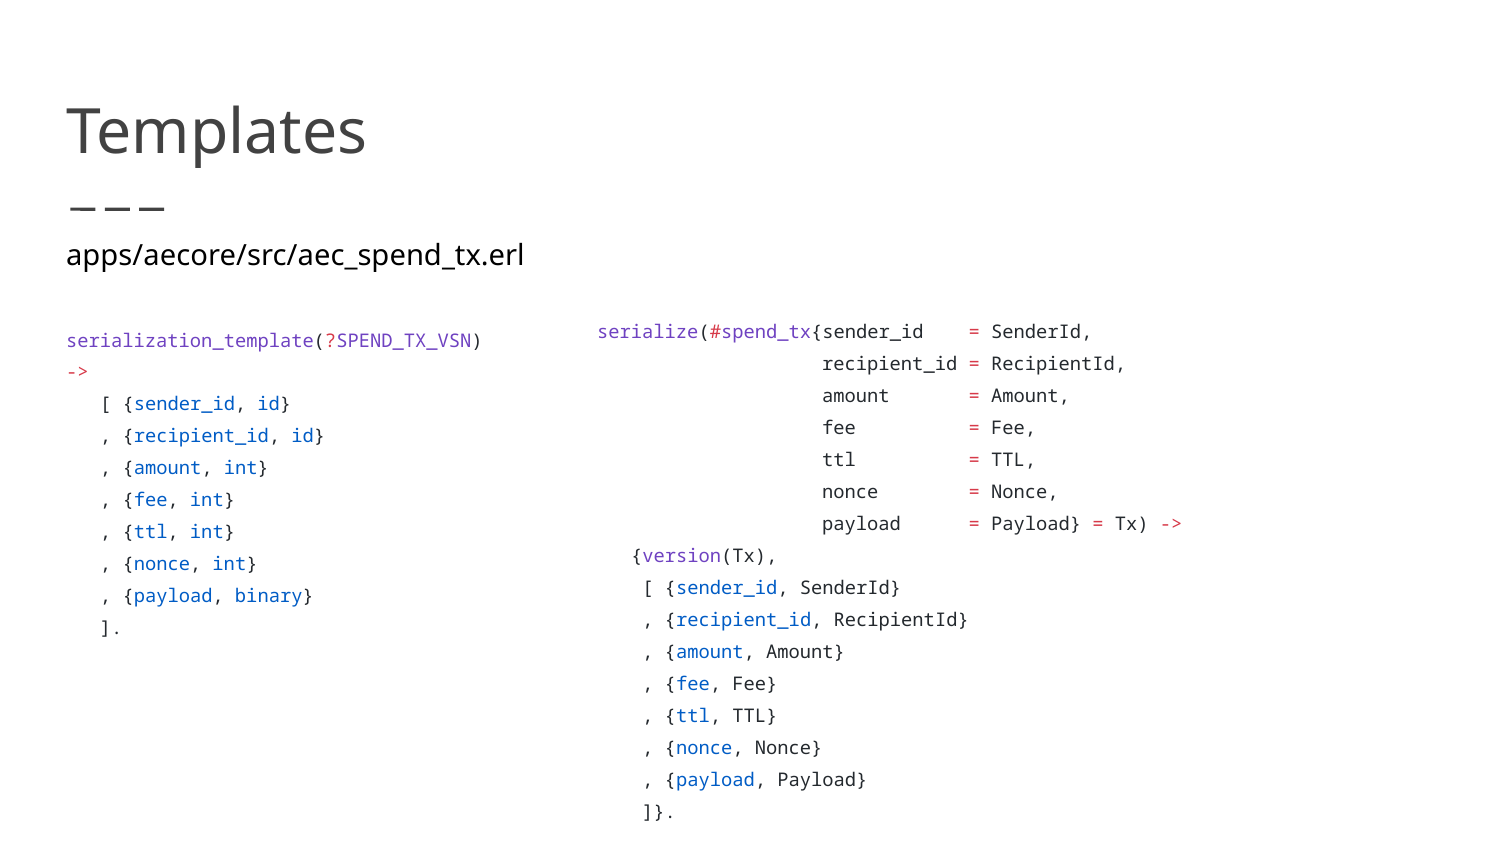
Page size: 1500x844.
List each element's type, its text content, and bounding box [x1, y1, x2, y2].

list serialization_template(?SPEND_TX_VSN) -> [ {sender_id, id} , {recipient_id, id} , {amount, int} , {fee, int} , {ttl, int} , {nonce, int} , {payload, binary} ]. [51, 304, 518, 813]
title Templates [51, 61, 1449, 182]
list serialize(#spend_tx{sender_id = SenderId, recipient_id = RecipientId, amount = Amount, fee = Fee, ttl = TTL, nonce = Nonce, payload = Payload} = Tx) -> {version(Tx), [ {sender_id, SenderId} , {recipient_id, RecipientId} , {amount, Amount} , {fee, Fee} , {ttl, TTL} , {nonce, Nonce} , {payload, Payload} ]}. [582, 295, 1414, 805]
text_box apps/aecore/src/aec_spend_tx.erl [51, 221, 758, 304]
